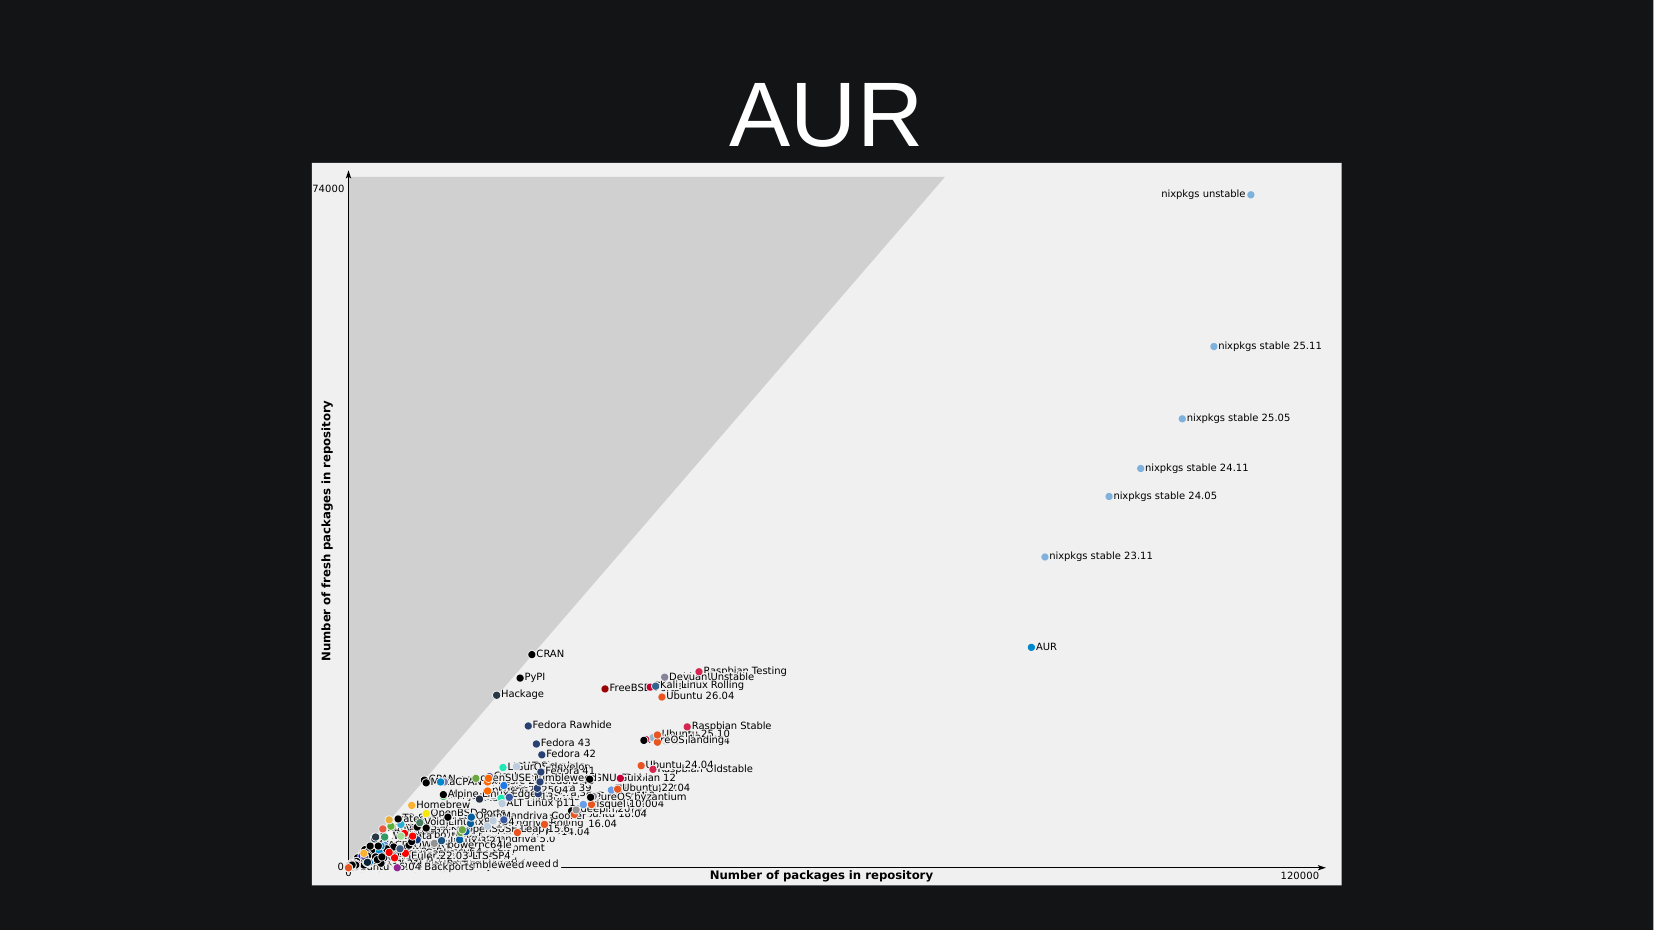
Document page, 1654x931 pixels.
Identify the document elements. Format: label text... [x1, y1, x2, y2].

picture [311, 162, 1343, 886]
title AUR [82, 37, 1571, 193]
